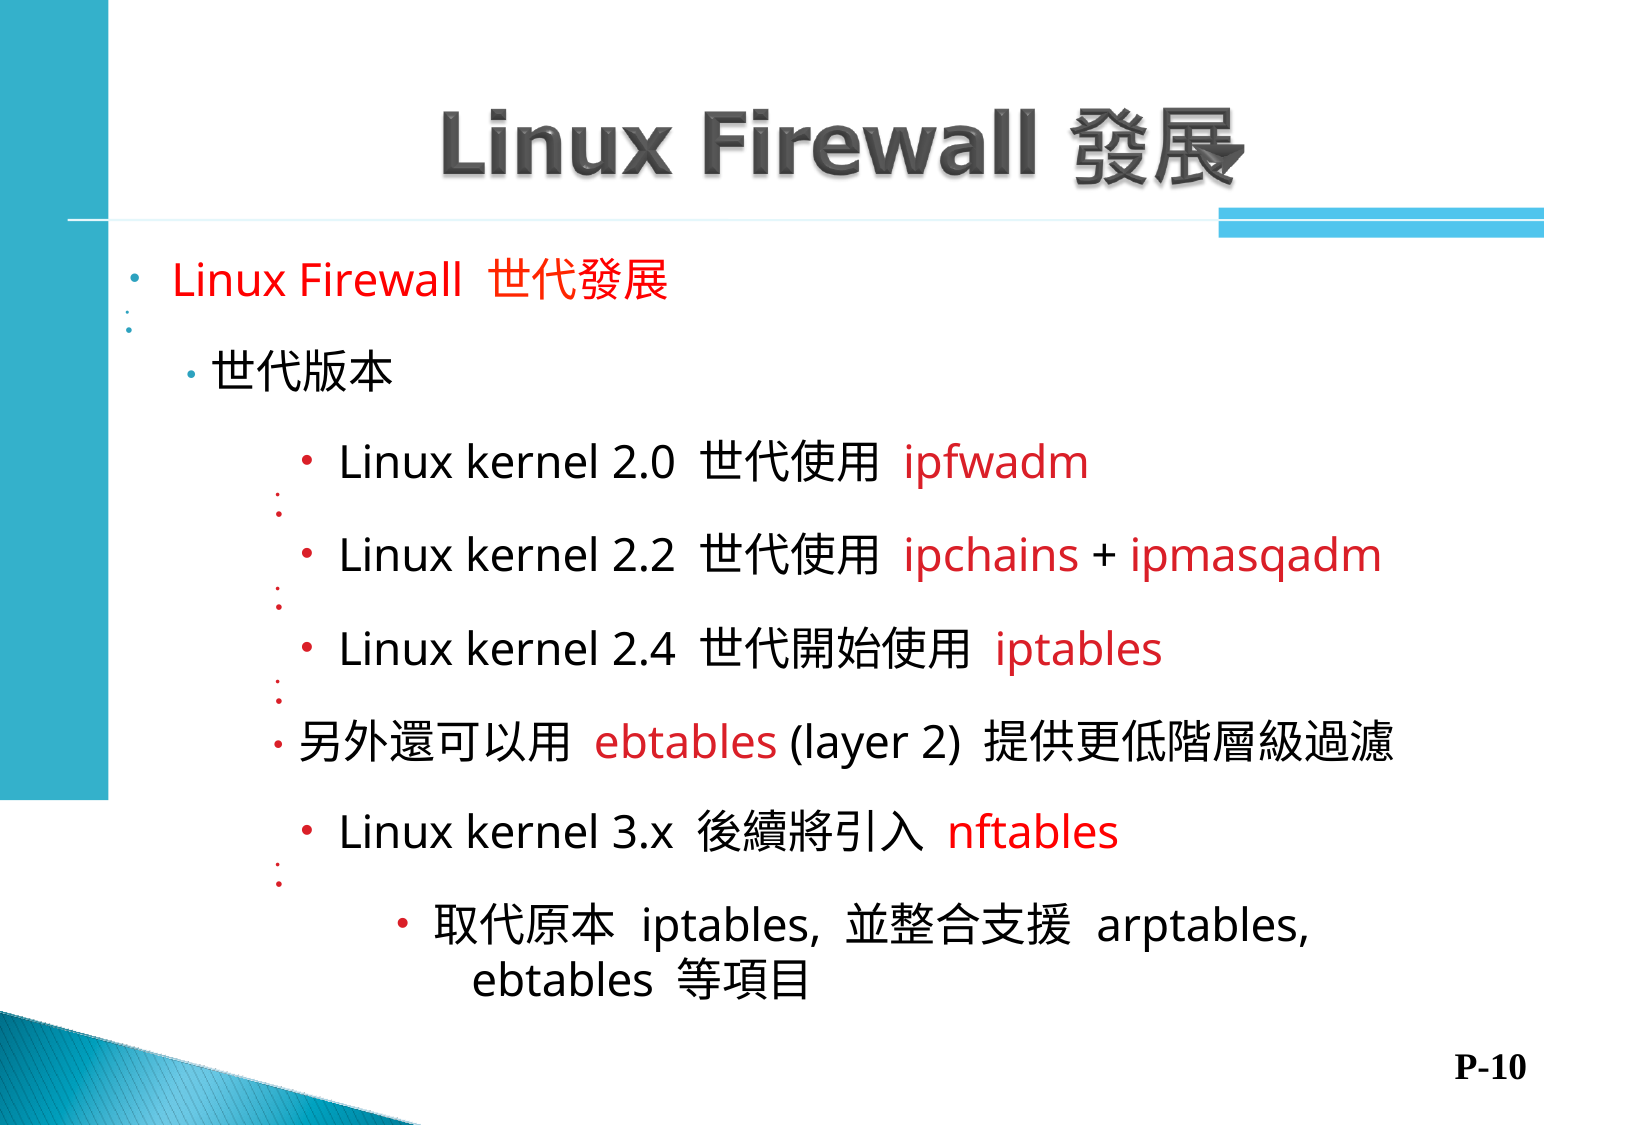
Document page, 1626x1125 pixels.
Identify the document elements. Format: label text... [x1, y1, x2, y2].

text_box P-10 [1452, 1042, 1532, 1090]
text_box Linux Firewall 世代發展 • 世代版本 Linux kernel 2.0 世代使用 ipfwadm Linux kernel 2.2 世代使用 ipchains + ipmasqadm Linux kernel 2.4 世代開始使用 iptables • 另外還可以用 ebtables (layer 2) 提供更低階層級過濾 Linux kernel 3.x 後續將引入 nftables 取代原本 iptables, 並整合支援 arptables, ebtables 等項目 [125, 250, 1461, 934]
text_box [427, 81, 1244, 203]
